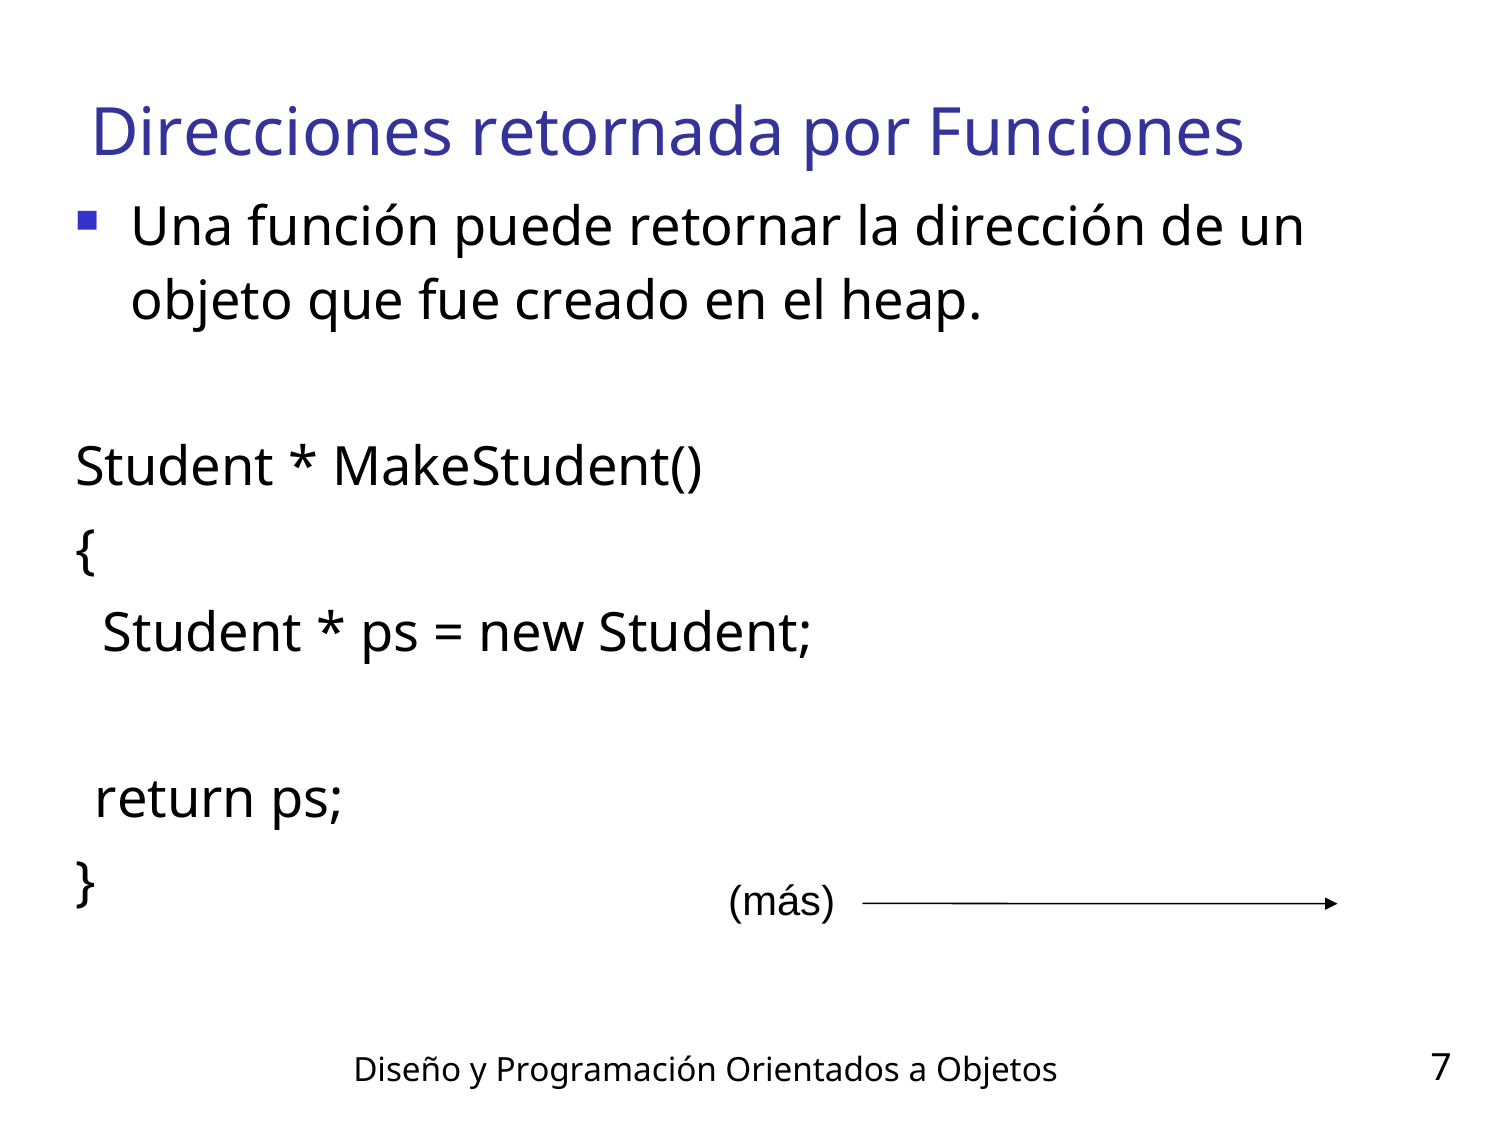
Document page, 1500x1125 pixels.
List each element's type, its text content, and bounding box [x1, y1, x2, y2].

list Una función puede retornar la dirección de un objeto que fue creado en el heap. Student * MakeStudent()‏ { Student * ps = new Student; return ps; } [75, 187, 1462, 1013]
title Direcciones retornada por Funciones [75, 4, 1466, 182]
